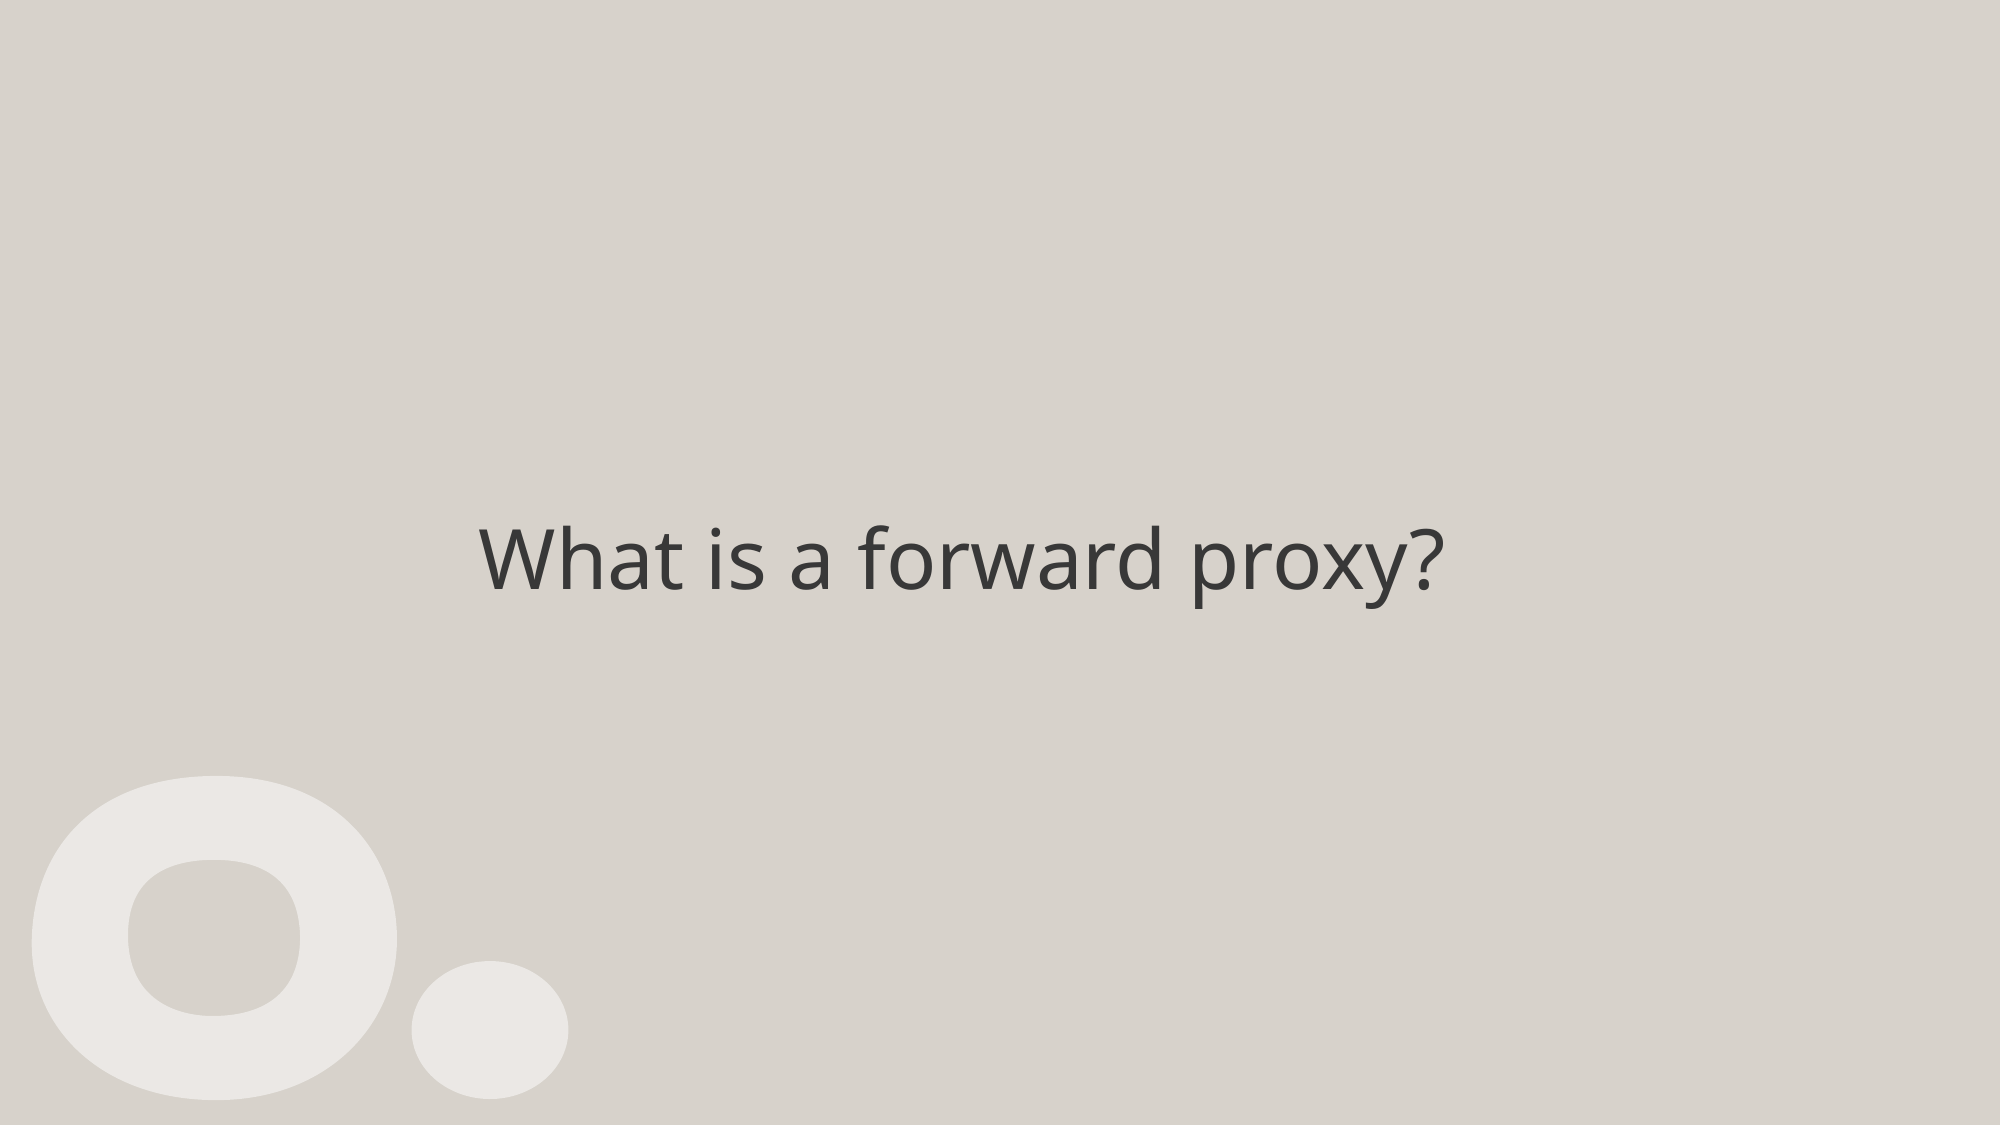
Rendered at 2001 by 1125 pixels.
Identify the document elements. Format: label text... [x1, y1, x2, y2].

title What is a forward proxy? [0, 505, 2000, 620]
